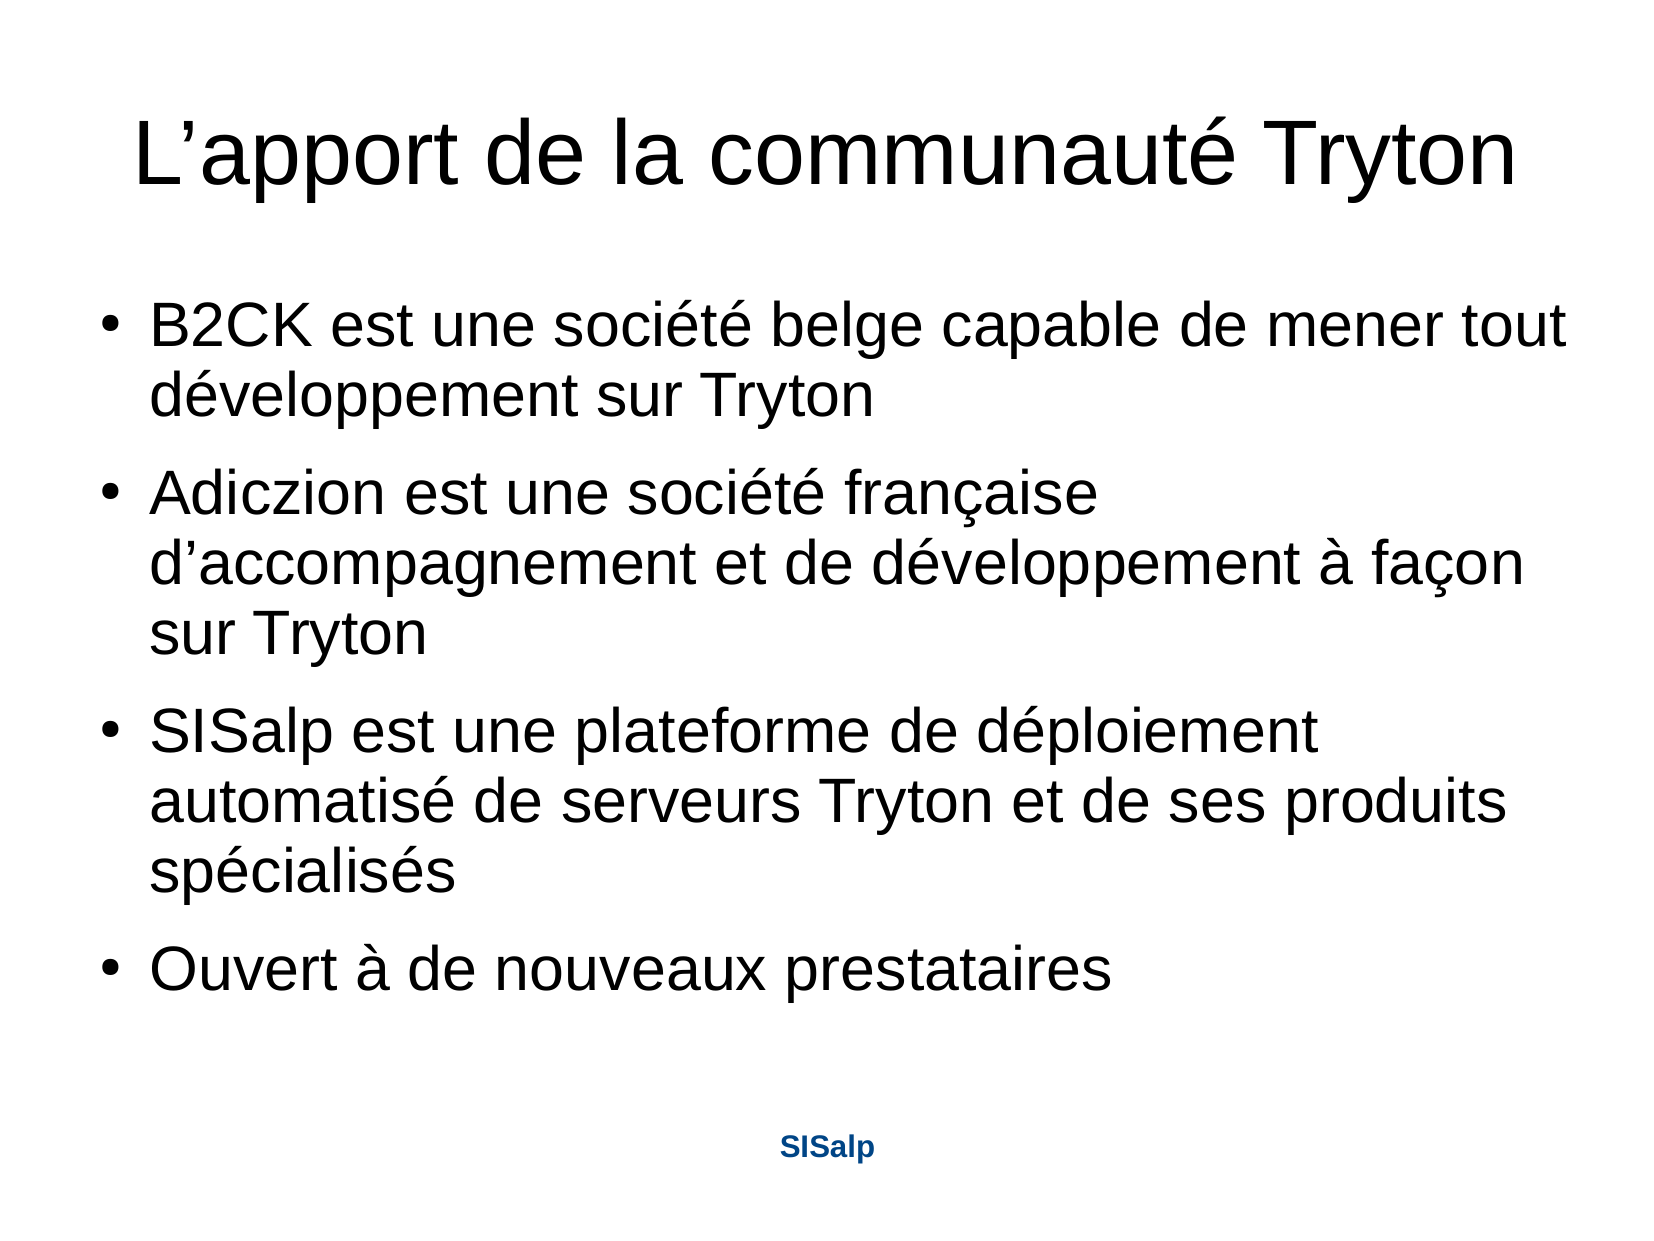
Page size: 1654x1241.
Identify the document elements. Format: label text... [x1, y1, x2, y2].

list B2CK est une société belge capable de mener tout développement sur Tryton Adiczion est une société française d’accompagnement et de développement à façon sur Tryton SISalp est une plateforme de déploiement automatisé de serveurs Tryton et de ses produits spécialisés Ouvert à de nouveaux prestataires [82, 290, 1571, 1010]
title L’apport de la communauté Tryton [82, 49, 1571, 257]
